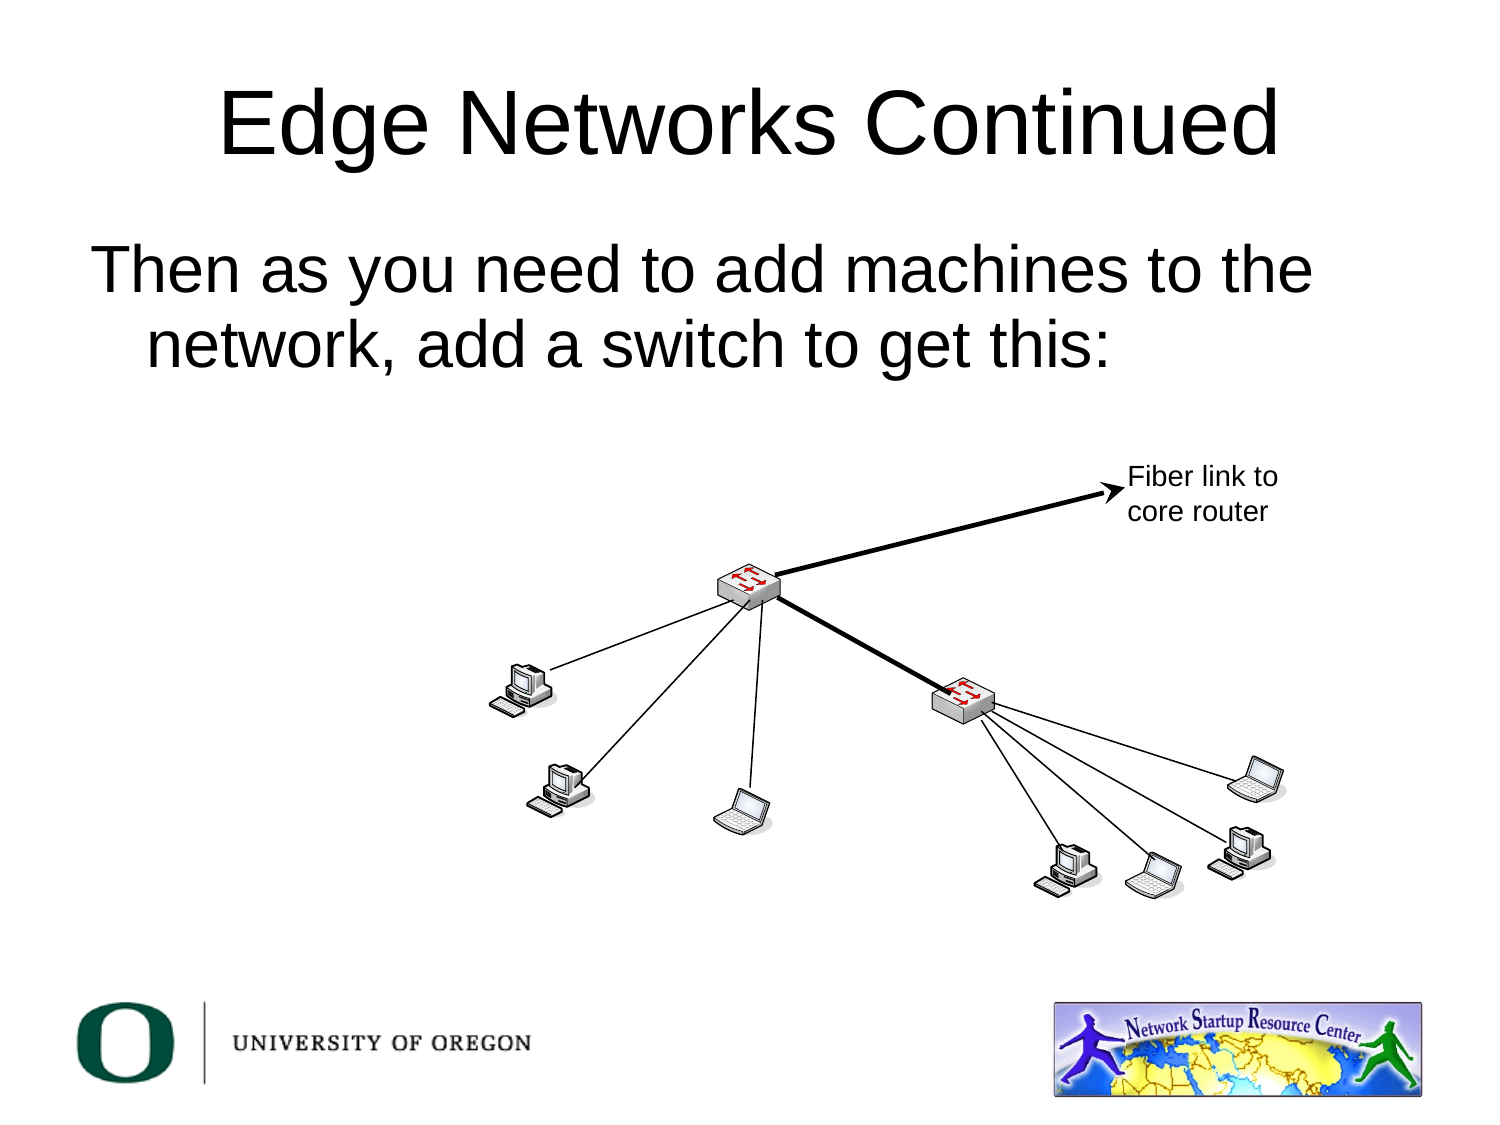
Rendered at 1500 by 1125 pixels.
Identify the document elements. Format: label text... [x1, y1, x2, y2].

chart [930, 676, 997, 738]
chart [1032, 842, 1104, 900]
list Then as you need to add machines to the network, add a switch to get this: [75, 224, 1426, 475]
chart [525, 762, 597, 820]
title Edge Networks Continued [75, 45, 1426, 201]
text_box [716, 562, 782, 638]
chart [1205, 825, 1278, 882]
text_box Fiber link to core router [1112, 449, 1338, 536]
chart [1226, 754, 1288, 804]
picture [1050, 999, 1426, 1100]
picture [62, 998, 546, 1088]
chart [712, 787, 774, 837]
chart [1124, 851, 1186, 901]
chart [487, 662, 559, 720]
